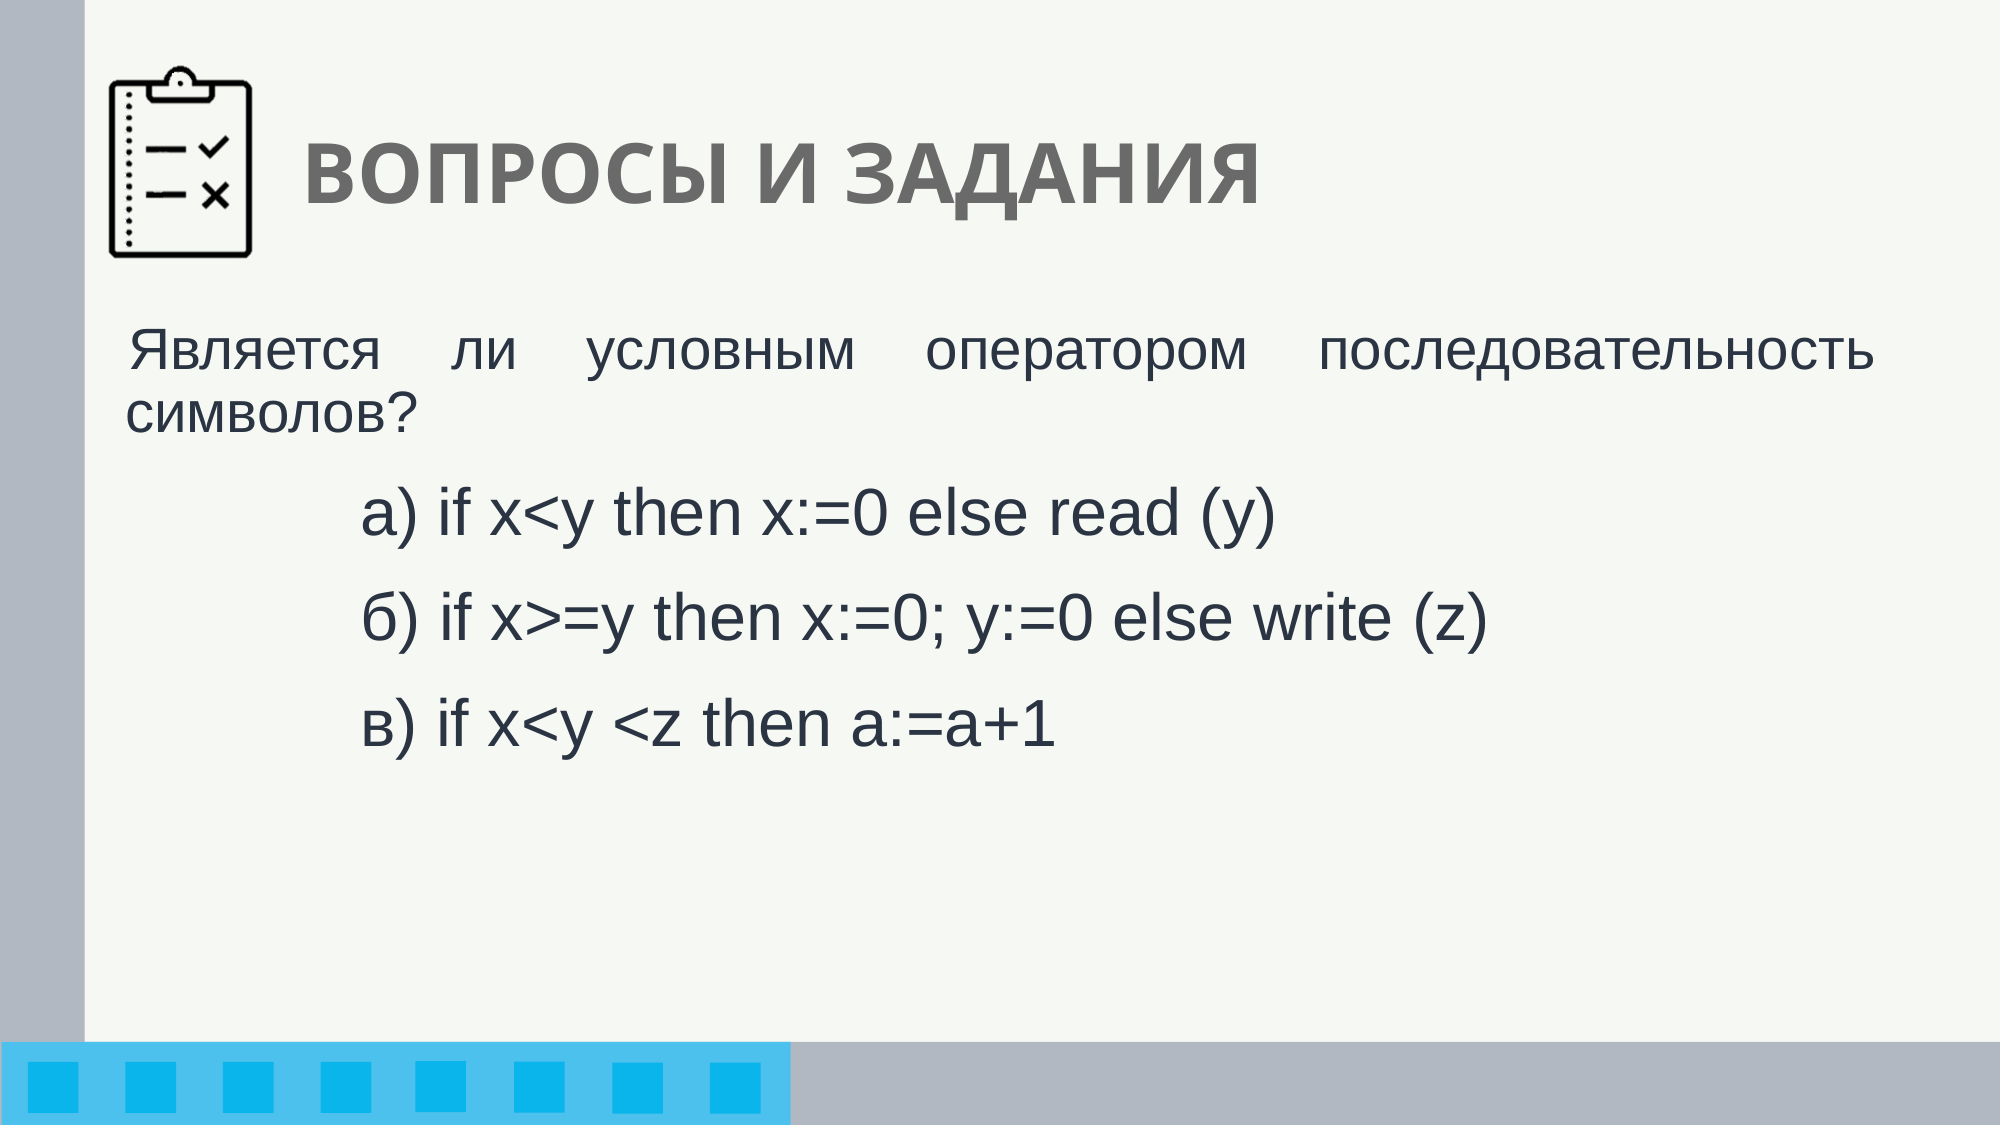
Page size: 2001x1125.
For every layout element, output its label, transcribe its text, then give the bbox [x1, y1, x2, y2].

picture [85, 54, 286, 286]
title ВОПРОСЫ И ЗАДАНИЯ [285, 67, 1892, 286]
list Является ли условным оператором последовательность символов? а) if x<y then x:=0 else read (y) б) if x>=y then x:=0; y:=0 else write (z) в) if x<y <z then a:=a+1 [110, 311, 1892, 1058]
